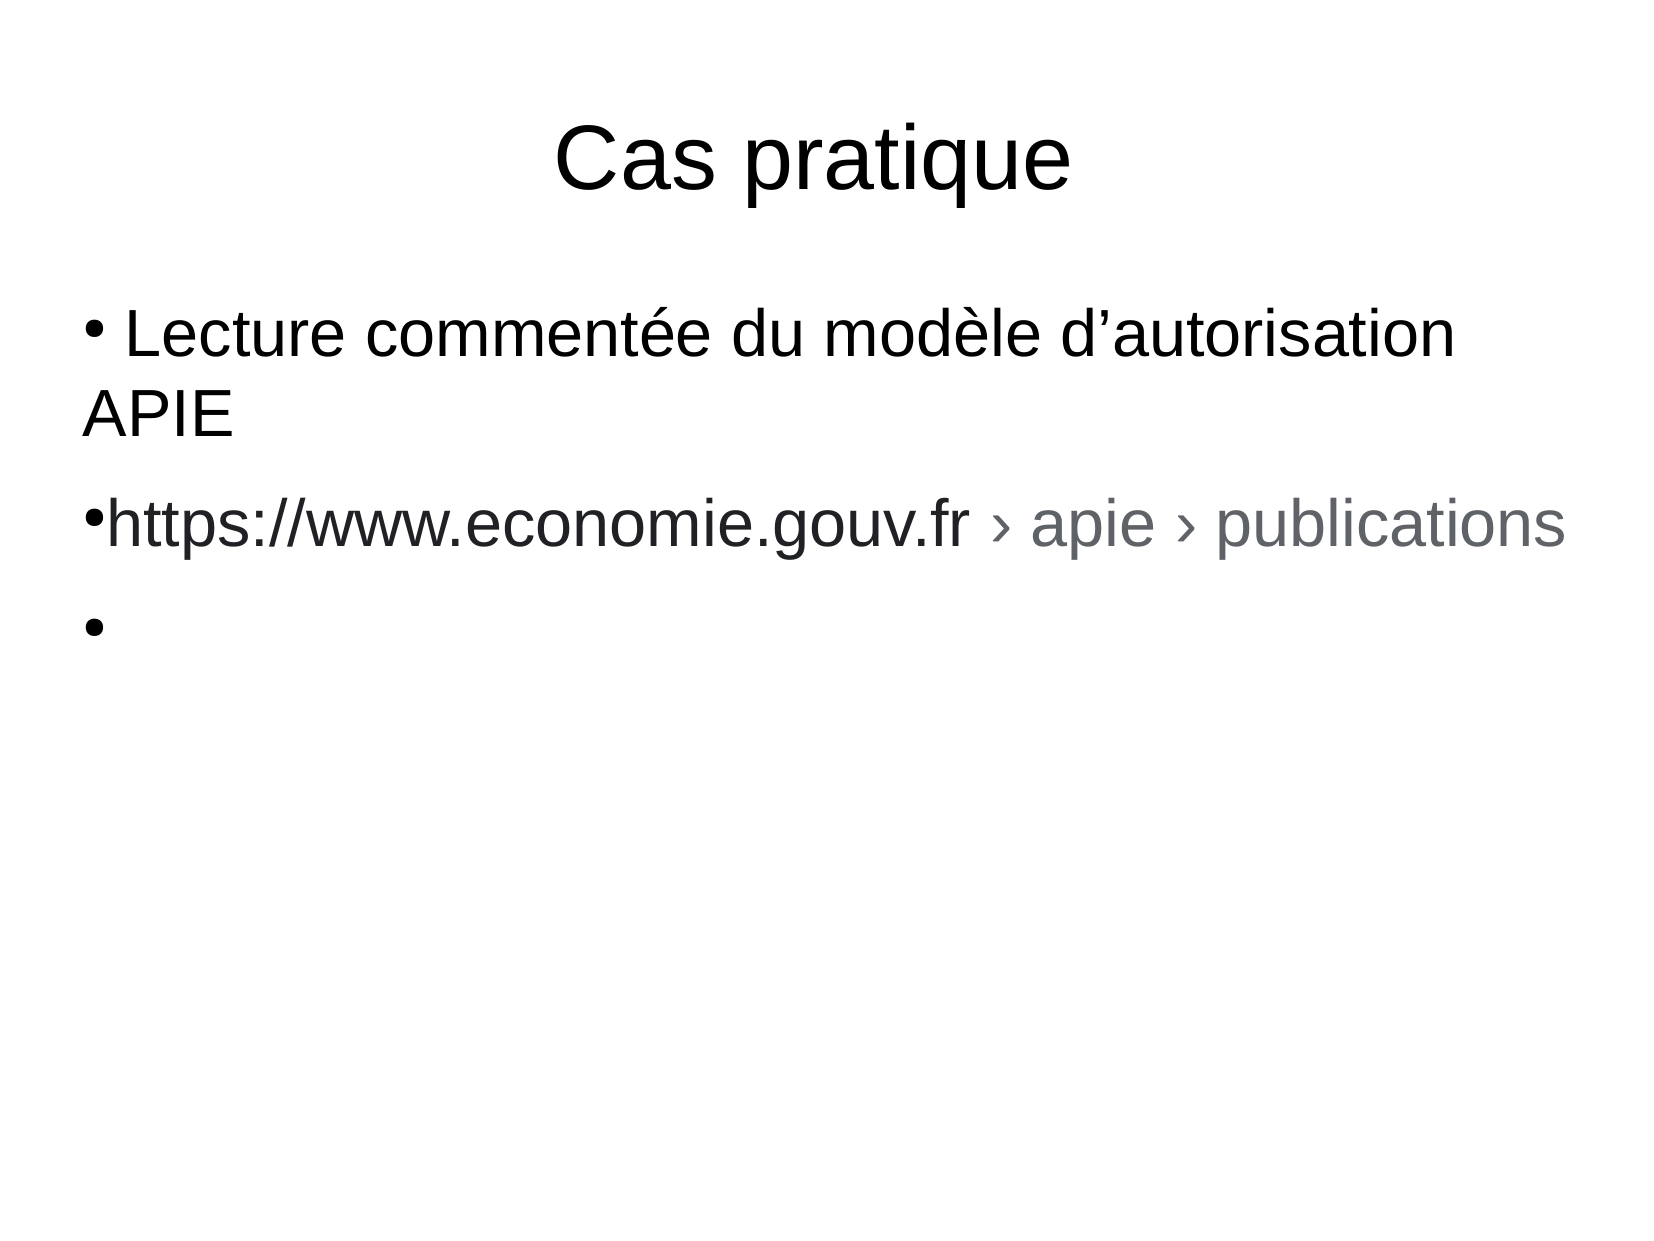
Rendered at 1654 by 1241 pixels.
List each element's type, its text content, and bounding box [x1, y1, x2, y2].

list Lecture commentée du modèle d’autorisation APIE https://www.economie.gouv.fr › apie › publications [82, 290, 1571, 1010]
title Cas pratique [82, 49, 1571, 257]
